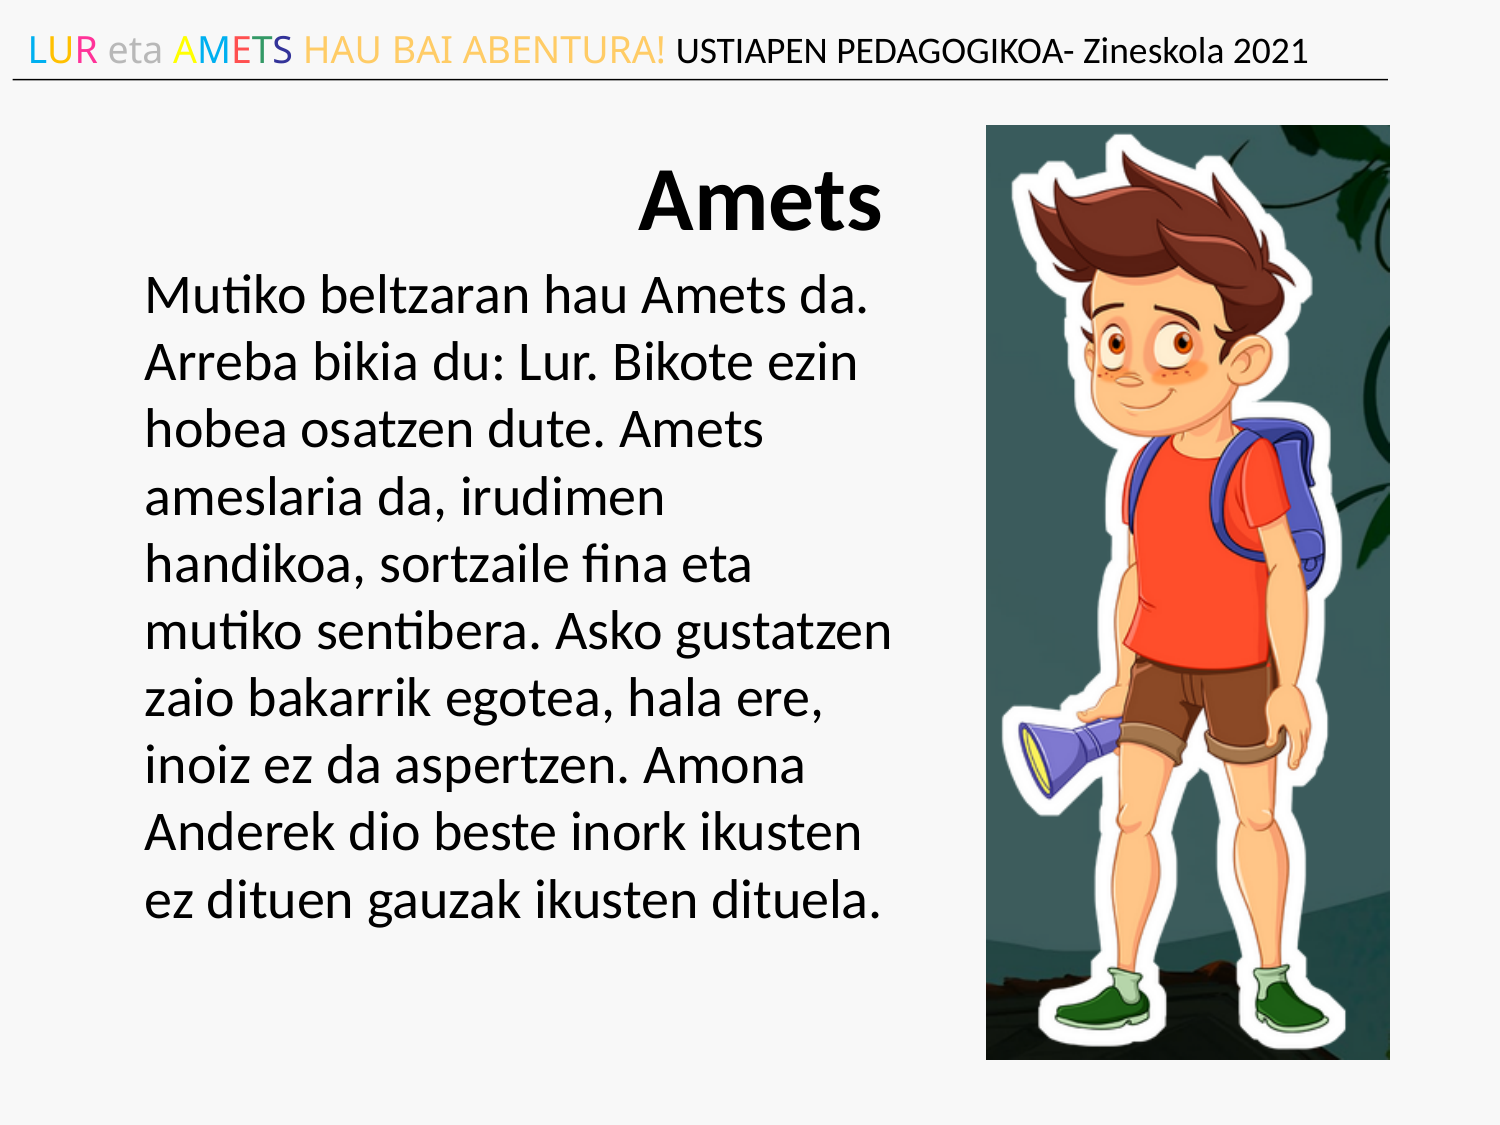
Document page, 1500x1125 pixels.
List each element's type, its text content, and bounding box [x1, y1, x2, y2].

title Amets [598, 100, 898, 249]
text_box LUR eta AMETS HAU BAI ABENTURA! USTIAPEN PEDAGOGIKOA- Zineskola 2021 [12, 19, 1425, 79]
list Mutiko beltzaran hau Amets da. Arreba bikia du: Lur. Bikote ezin hobea osatzen dute. Amets ameslaria da, irudimen handikoa, sortzaile fina eta mutiko sentibera. Asko gustatzen zaio bakarrik egotea, hala ere, inoiz ez da aspertzen. Amona Anderek dio beste inork ikusten ez dituen gauzak ikusten dituela. [129, 249, 912, 993]
picture [986, 125, 1390, 1060]
